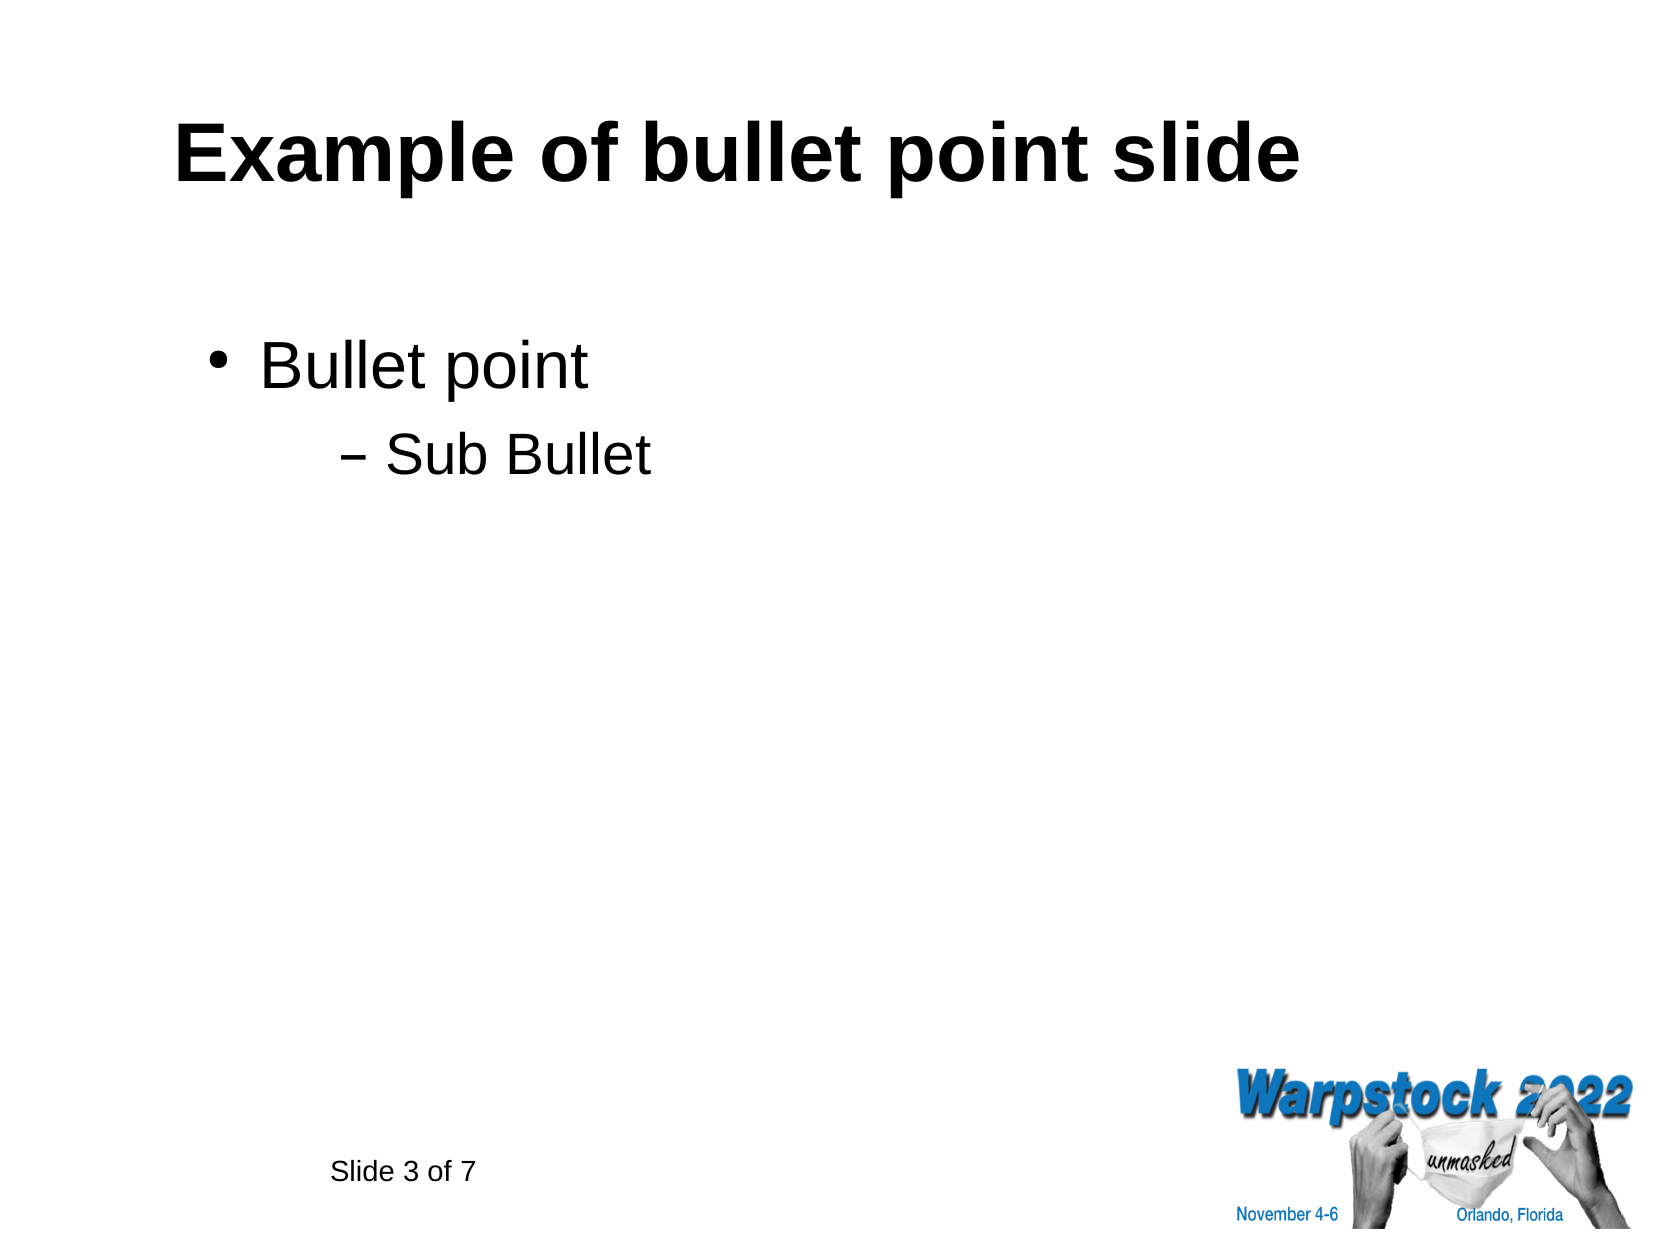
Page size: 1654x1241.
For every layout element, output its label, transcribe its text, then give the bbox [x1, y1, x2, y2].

picture [1222, 1033, 1639, 1229]
title Example of bullet point slide [173, 49, 1420, 257]
text_box Bullet point Sub Bullet [173, 314, 1414, 924]
